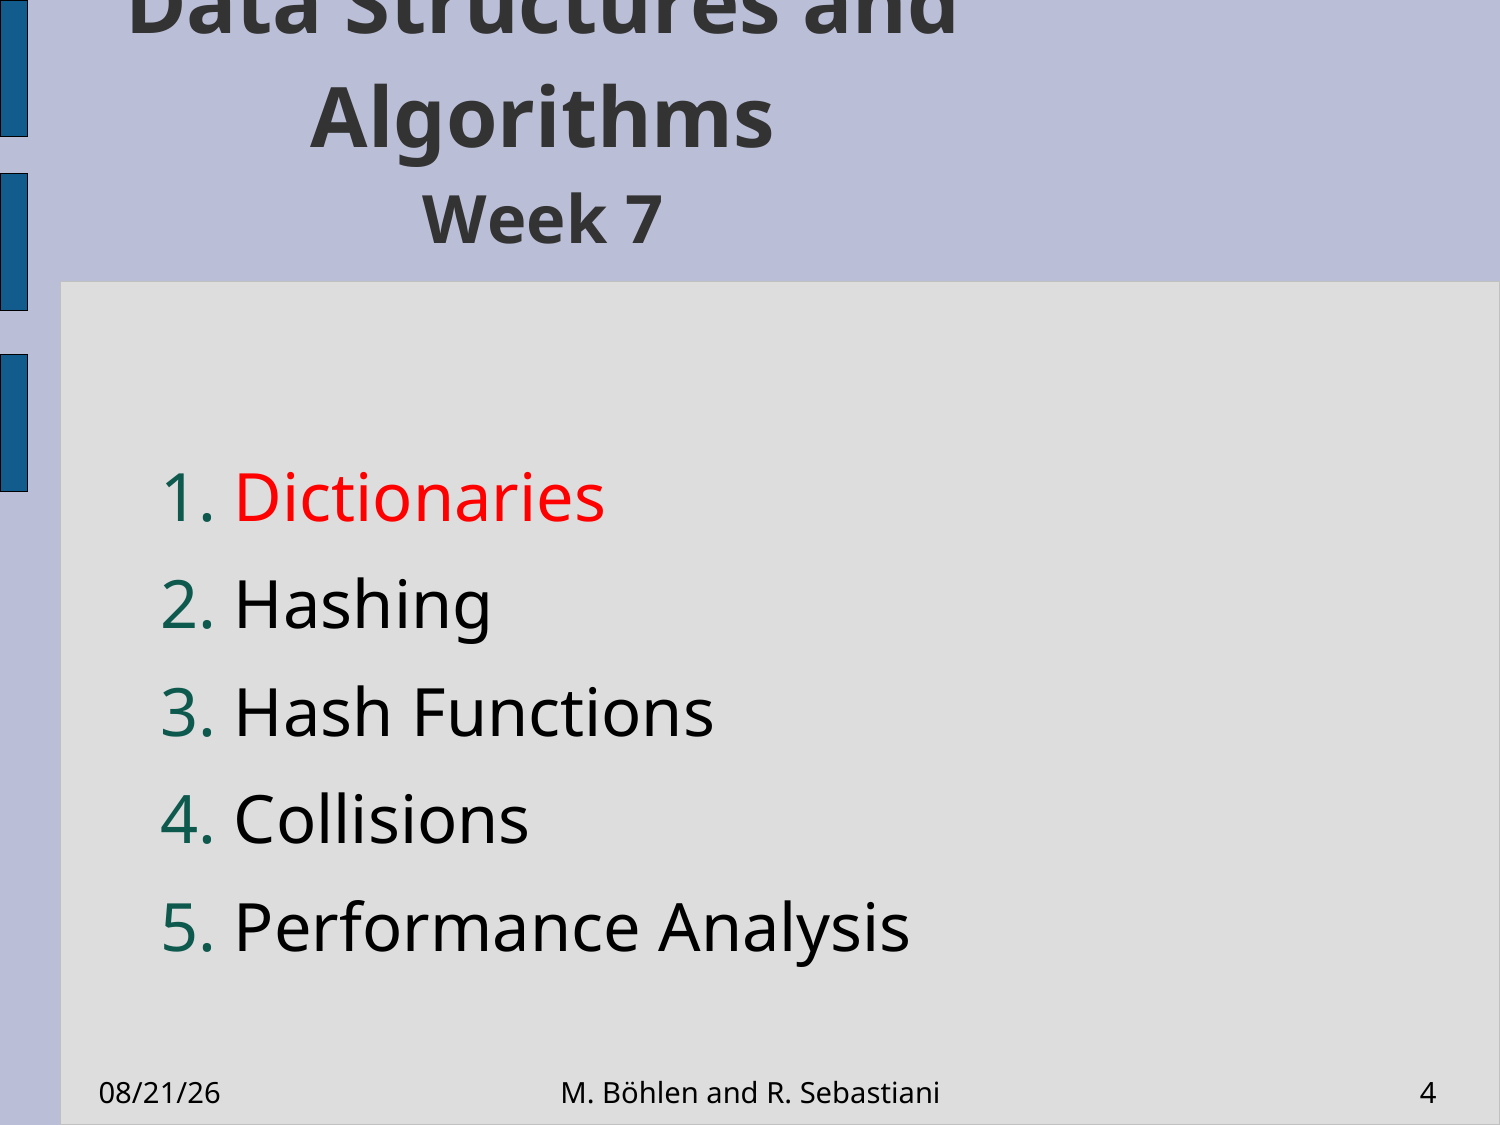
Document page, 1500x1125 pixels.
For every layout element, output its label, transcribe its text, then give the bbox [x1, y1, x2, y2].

title Data Structures and Algorithms Week 7 [110, 67, 1392, 271]
list Dictionaries Hashing Hash Functions Collisions Performance Analysis [127, 442, 1409, 1041]
